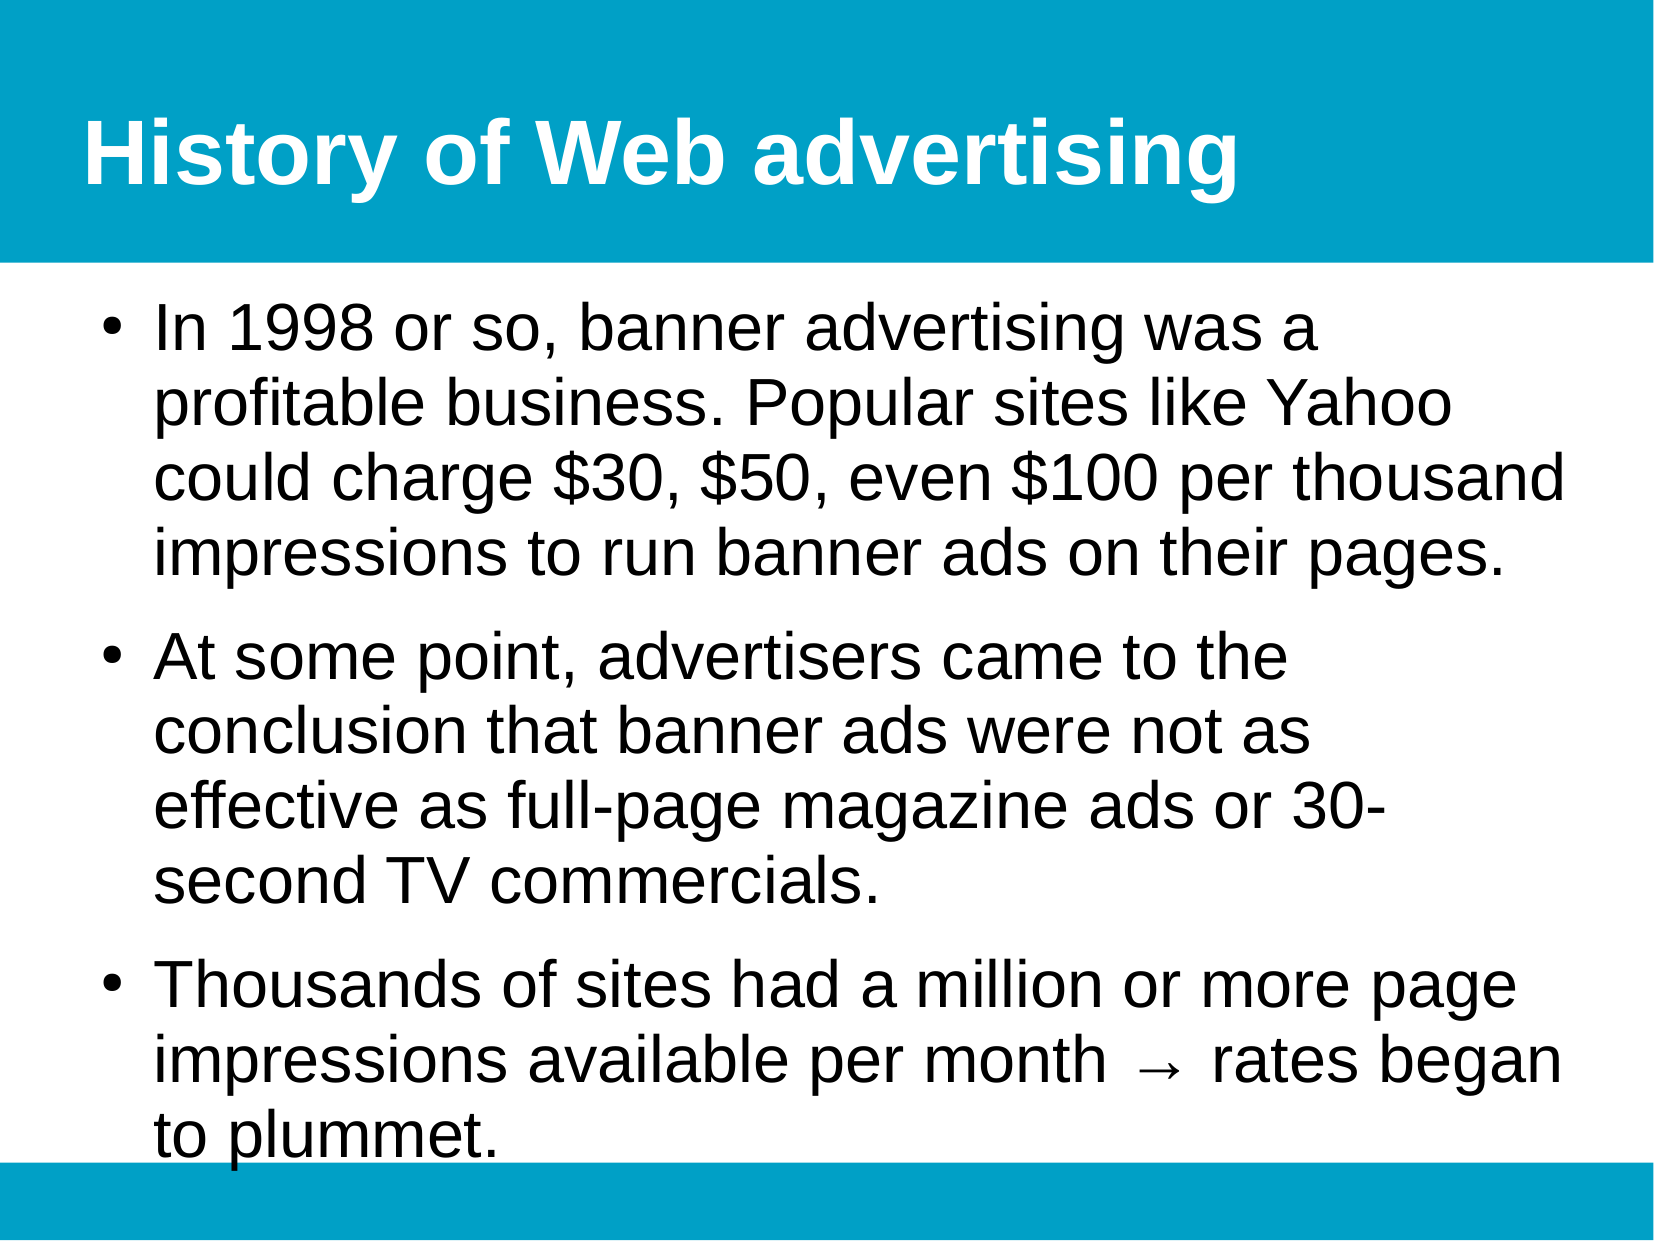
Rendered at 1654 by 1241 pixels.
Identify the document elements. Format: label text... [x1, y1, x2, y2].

title History of Web advertising [82, 56, 1571, 250]
list In 1998 or so, banner advertising was a profitable business. Popular sites like Yahoo could charge $30, $50, even $100 per thousand impressions to run banner ads on their pages. At some point, advertisers came to the conclusion that banner ads were not as effective as full-page magazine ads or 30-second TV commercials. Thousands of sites had a million or more page impressions available per month → rates began to plummet. [82, 290, 1571, 1172]
